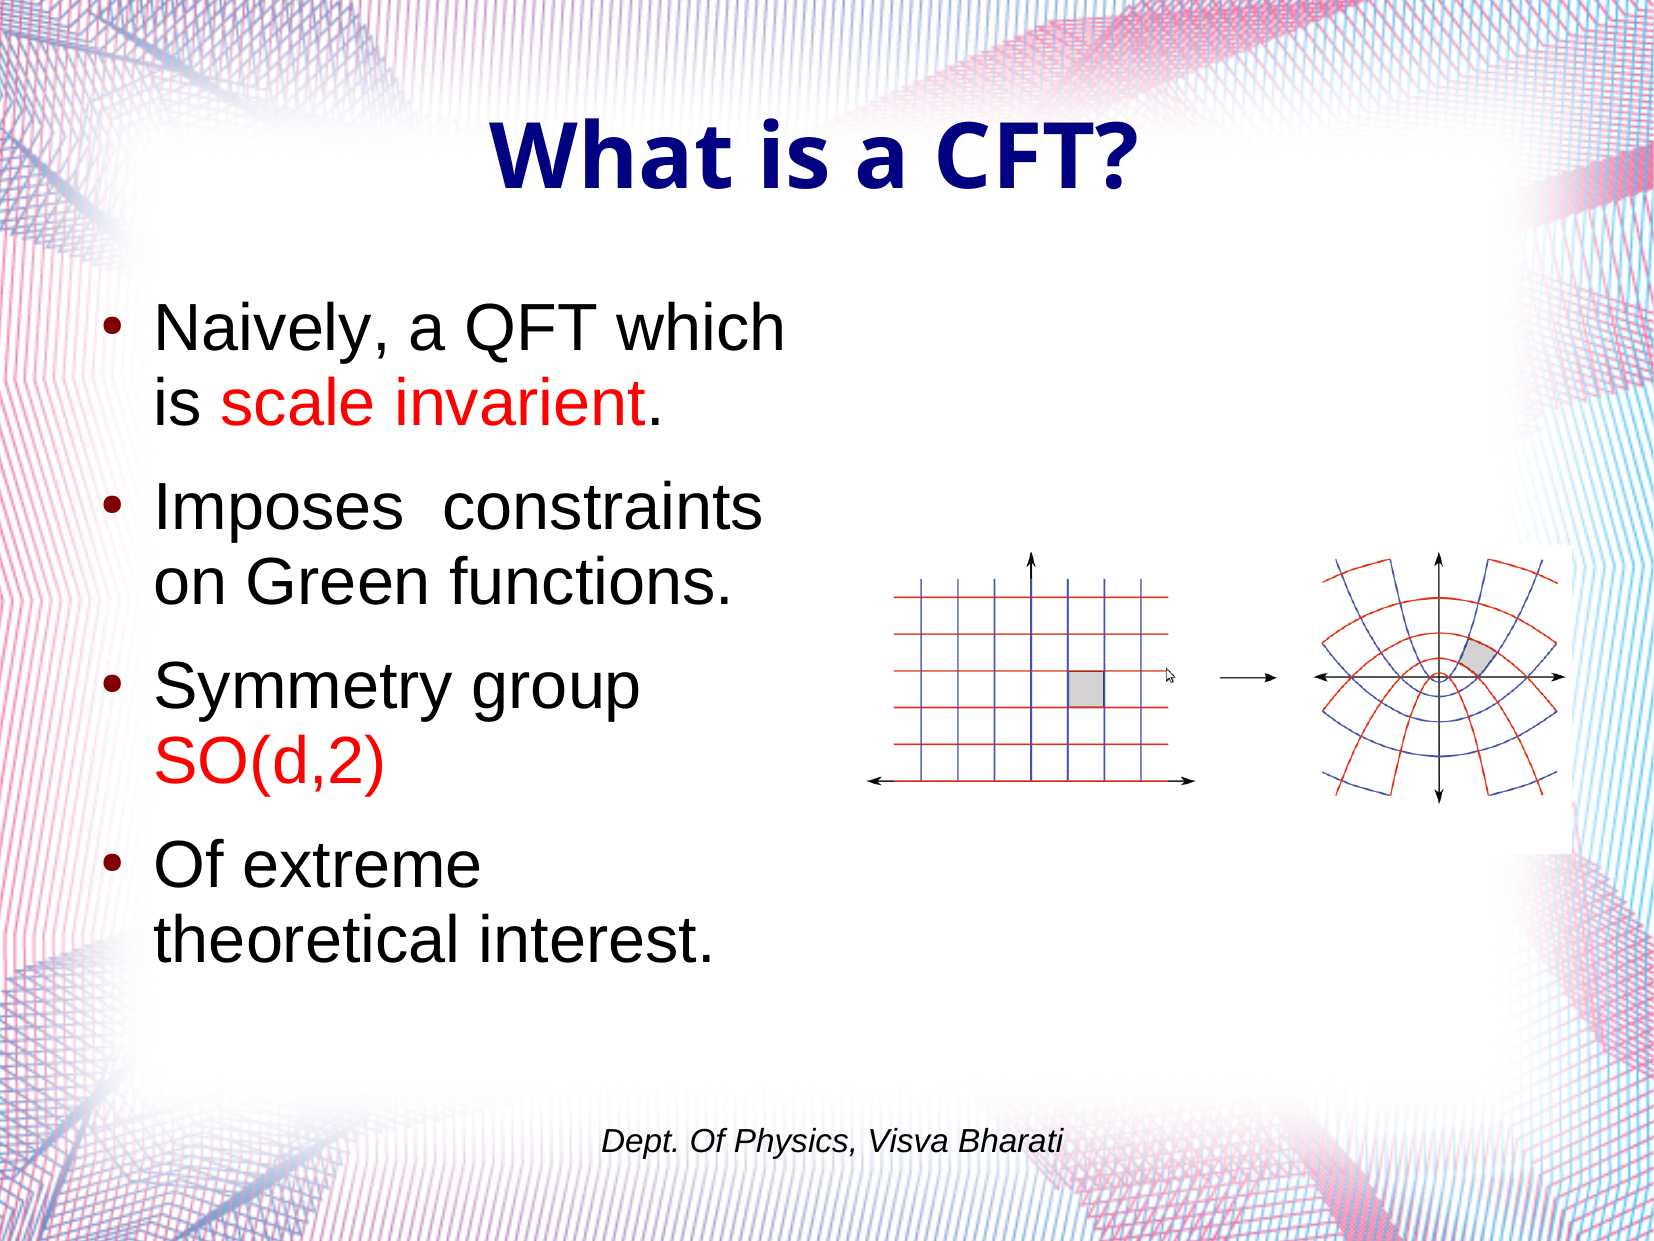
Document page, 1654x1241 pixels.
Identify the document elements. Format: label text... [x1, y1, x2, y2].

list Naively, a QFT which is scale invarient. Imposes constraints on Green functions. Symmetry group SO(d,2) Of extreme theoretical interest. [82, 290, 809, 1109]
picture [0, 0, 1654, 1241]
title What is a CFT? [82, 49, 1571, 257]
list Dept. Of Physics, Visva Bharati [295, 1122, 1300, 1182]
